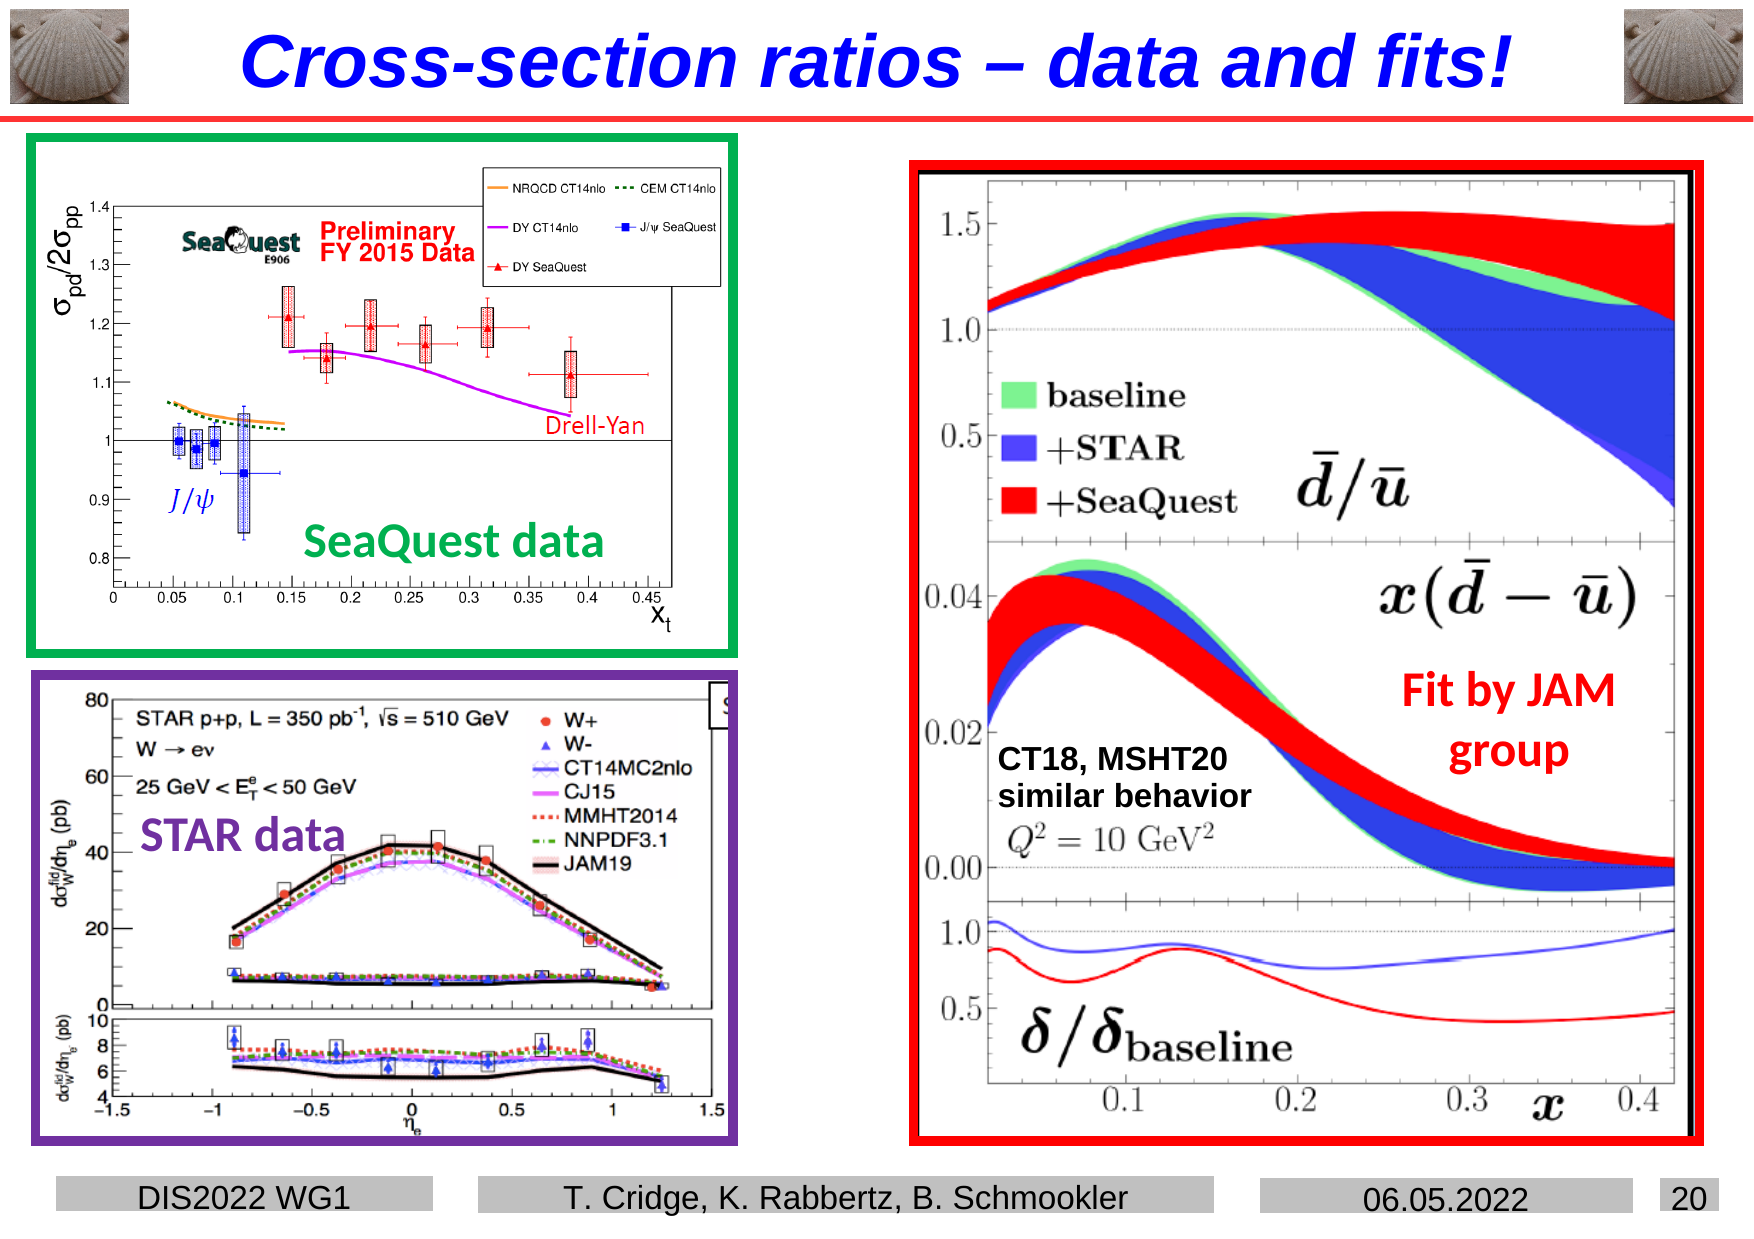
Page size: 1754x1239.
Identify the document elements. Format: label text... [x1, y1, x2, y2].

picture [35, 142, 729, 649]
picture [40, 679, 729, 1137]
text_box CT18, MSHT20 similar behavior [985, 734, 1265, 821]
text_box STAR data [32, 794, 455, 870]
picture [918, 169, 1695, 1137]
text_box Fit by JAM group [1361, 648, 1658, 785]
title Cross-section ratios – data and fits! [124, 12, 1630, 104]
text_box SeaQuest data [180, 499, 729, 576]
picture [10, 9, 129, 104]
picture [1624, 9, 1743, 104]
